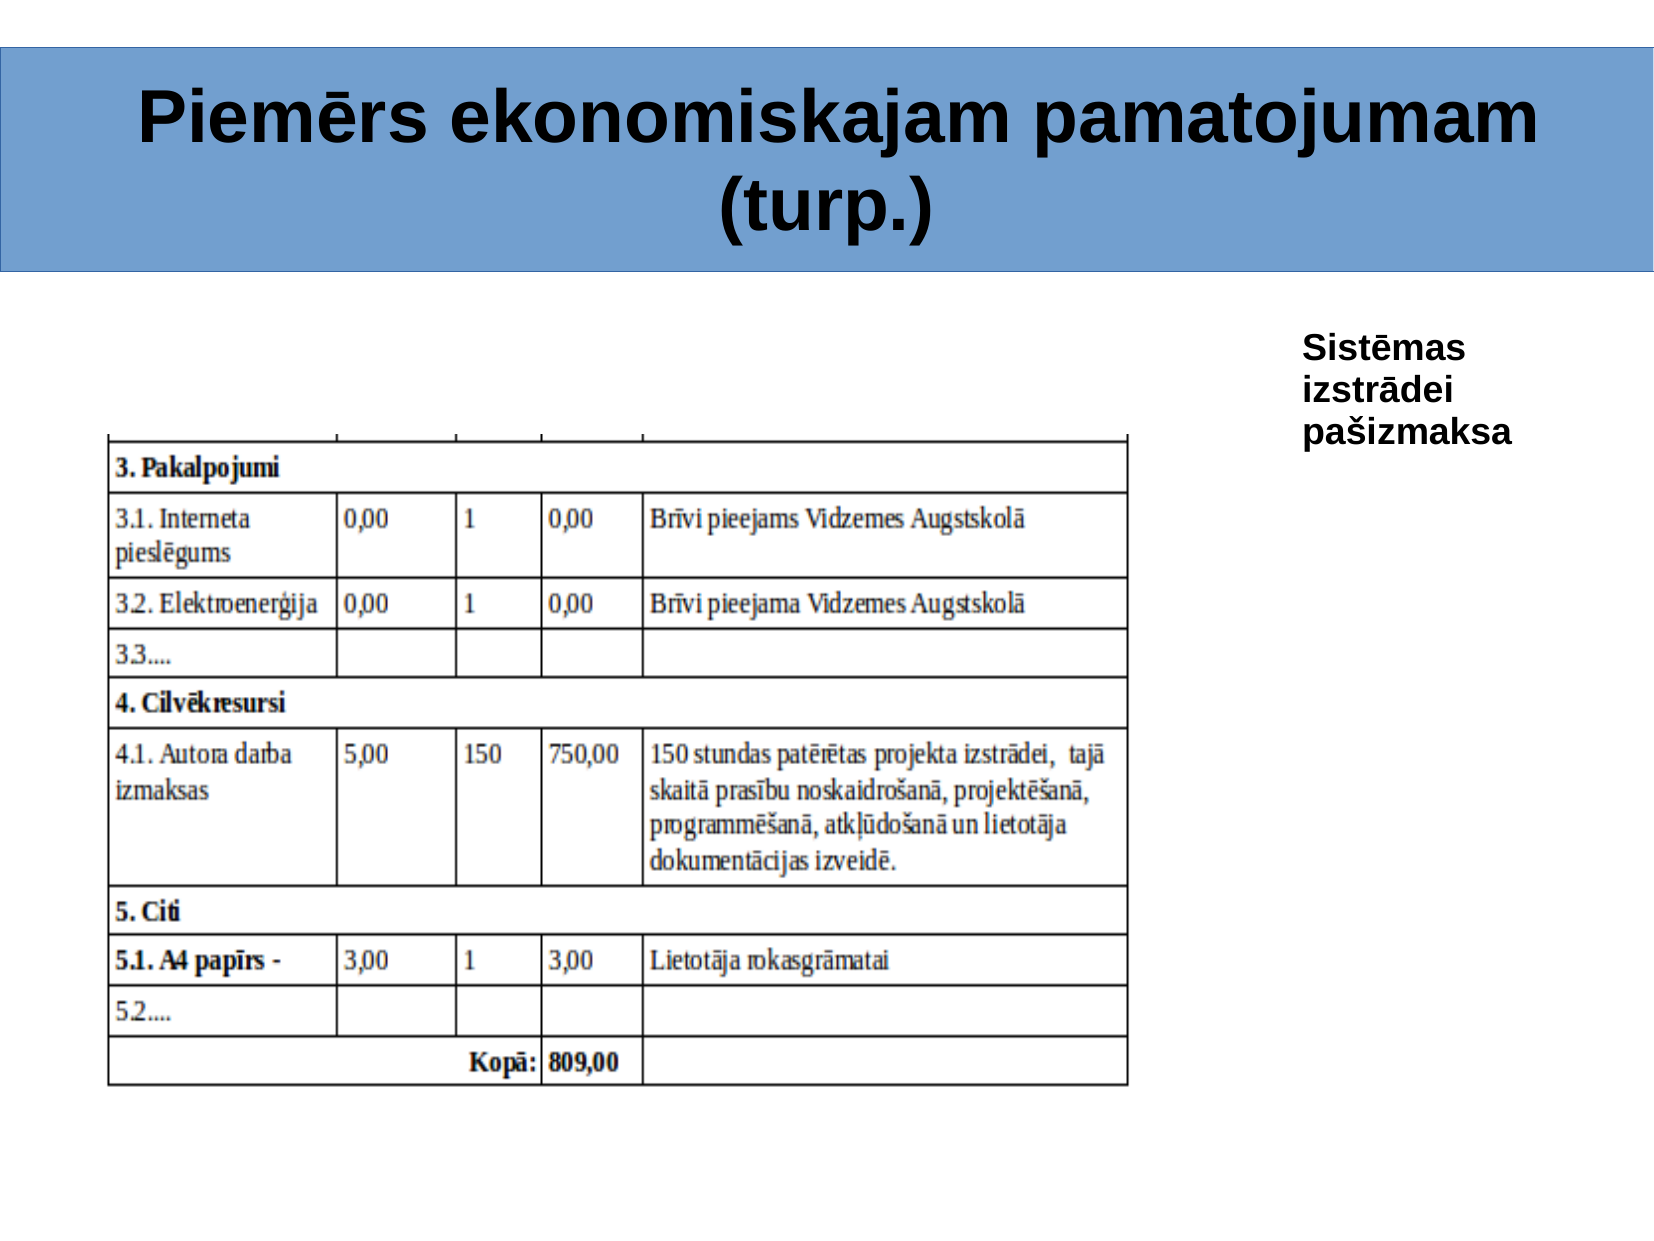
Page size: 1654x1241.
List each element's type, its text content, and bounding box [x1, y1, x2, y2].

text_box [0, 47, 1654, 272]
text_box Sistēmas izstrādei pašizmaksa [1287, 318, 1619, 460]
title Piemērs ekonomiskajam pamatojumam (turp.) [82, 49, 1571, 257]
picture [94, 434, 1141, 1111]
